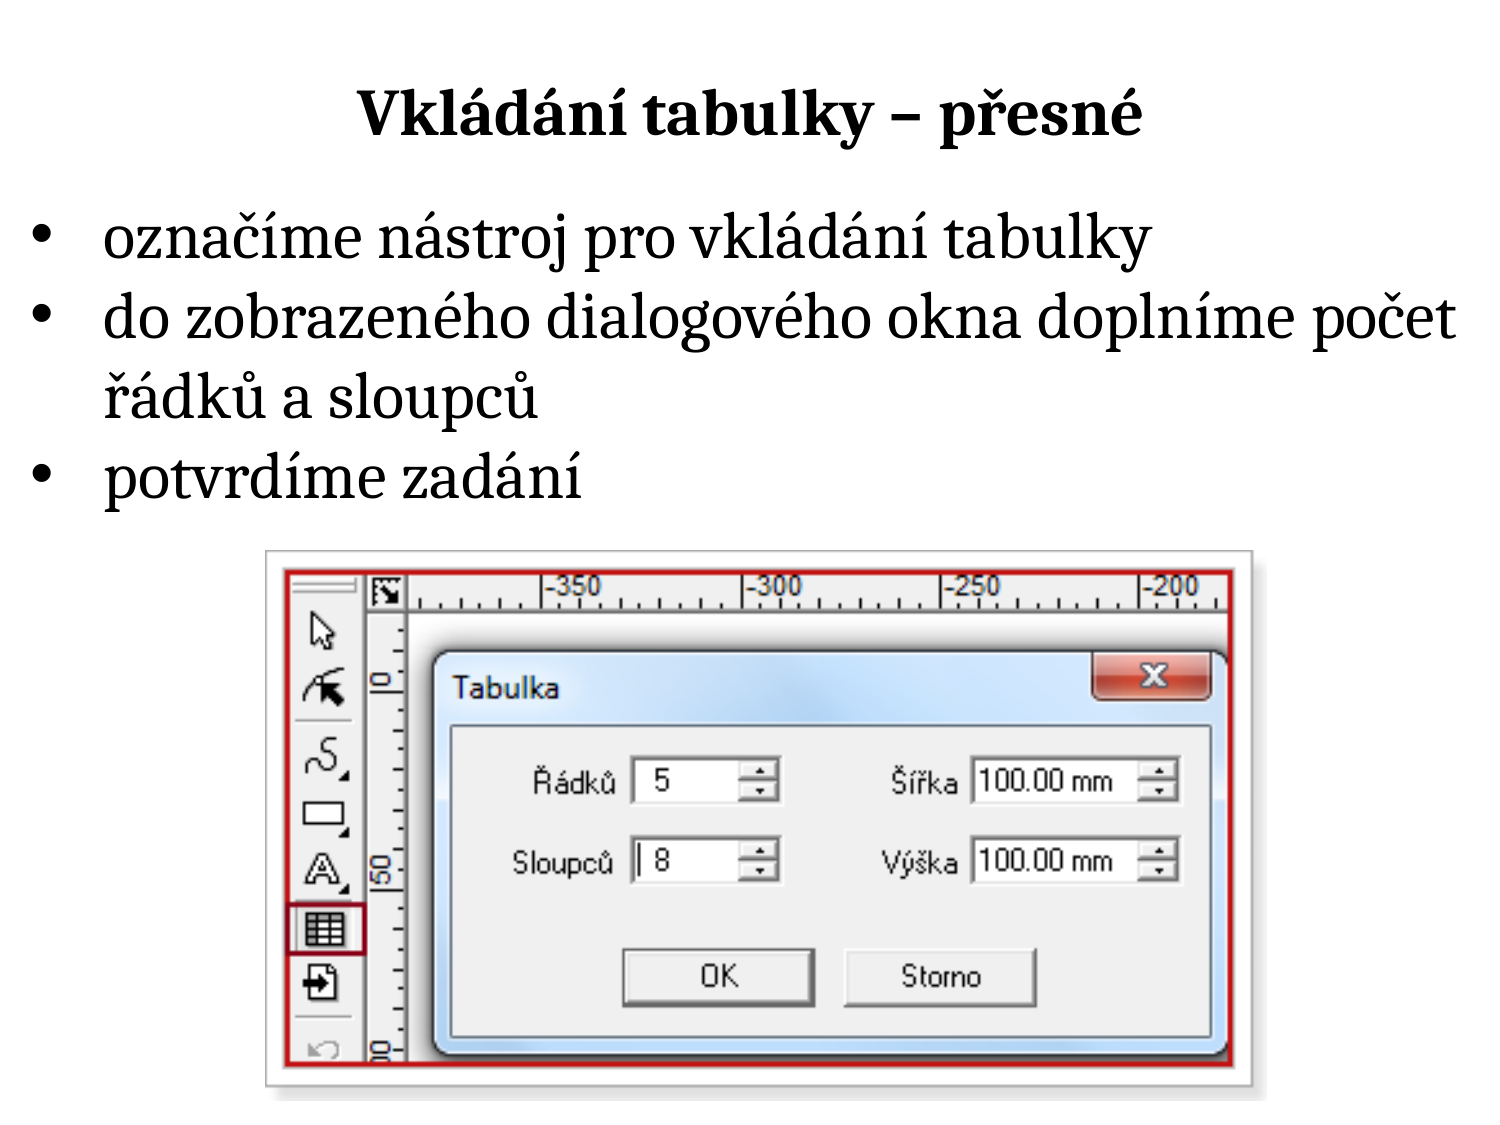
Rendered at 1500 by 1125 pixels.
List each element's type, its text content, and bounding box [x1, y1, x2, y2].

text_box Vkládání tabulky – přesné [2, 60, 1500, 157]
picture [265, 550, 1267, 1102]
text_box označíme nástroj pro vkládání tabulky do zobrazeného dialogového okna doplníme počet řádků a sloupců potvrdíme zadání [0, 184, 1500, 520]
